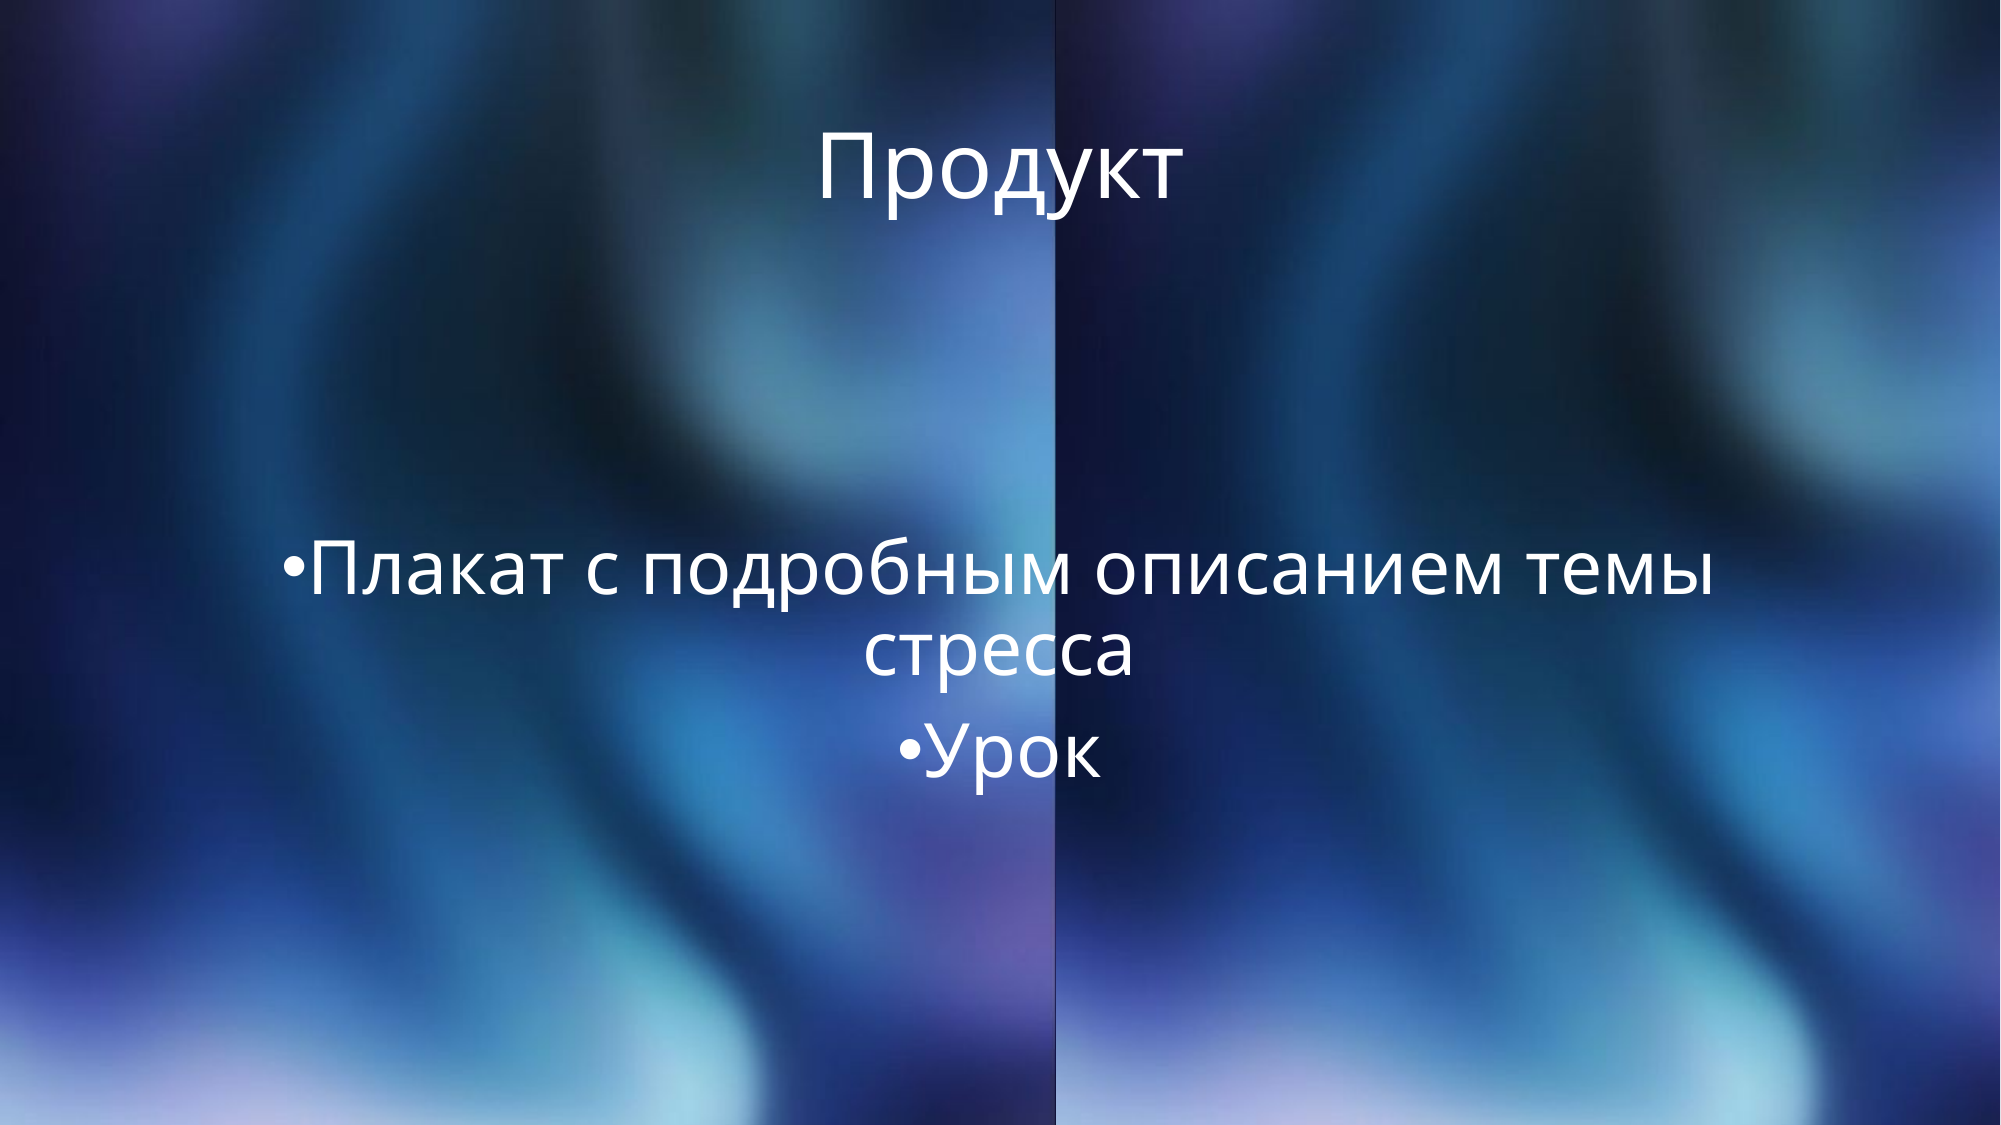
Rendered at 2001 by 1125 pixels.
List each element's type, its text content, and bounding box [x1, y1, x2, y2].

list Плакат с подробным описанием темы стресса Урок [137, 411, 1863, 1125]
title Продукт [137, 59, 1863, 278]
